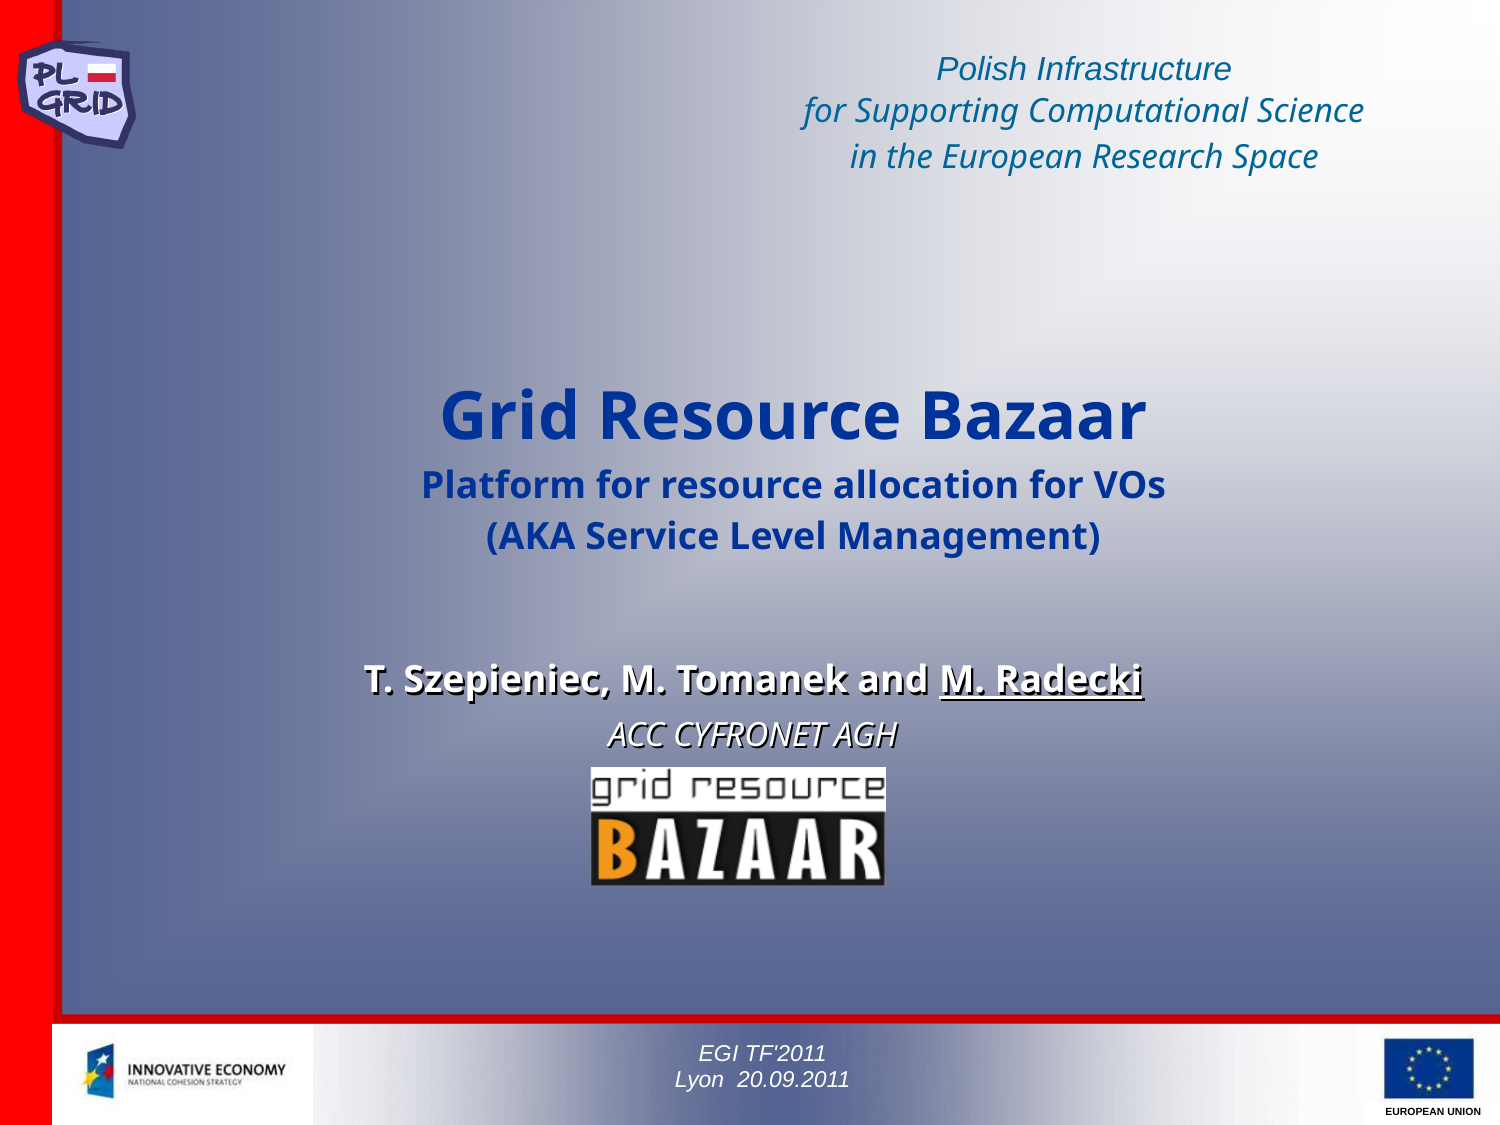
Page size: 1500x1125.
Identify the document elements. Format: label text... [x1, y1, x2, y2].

subtitle T. Szepieniec, M. Tomanek and M. Radecki ACC CYFRONET AGH [206, 645, 1300, 754]
title Grid Resource Bazaar Platform for resource allocation for VOs (AKA Service Level Management) [183, 370, 1405, 559]
text_box EGI TF'2011 Lyon 20.09.2011 [659, 1033, 866, 1101]
picture [52, 1024, 1500, 1125]
picture [17, 0, 1500, 1014]
